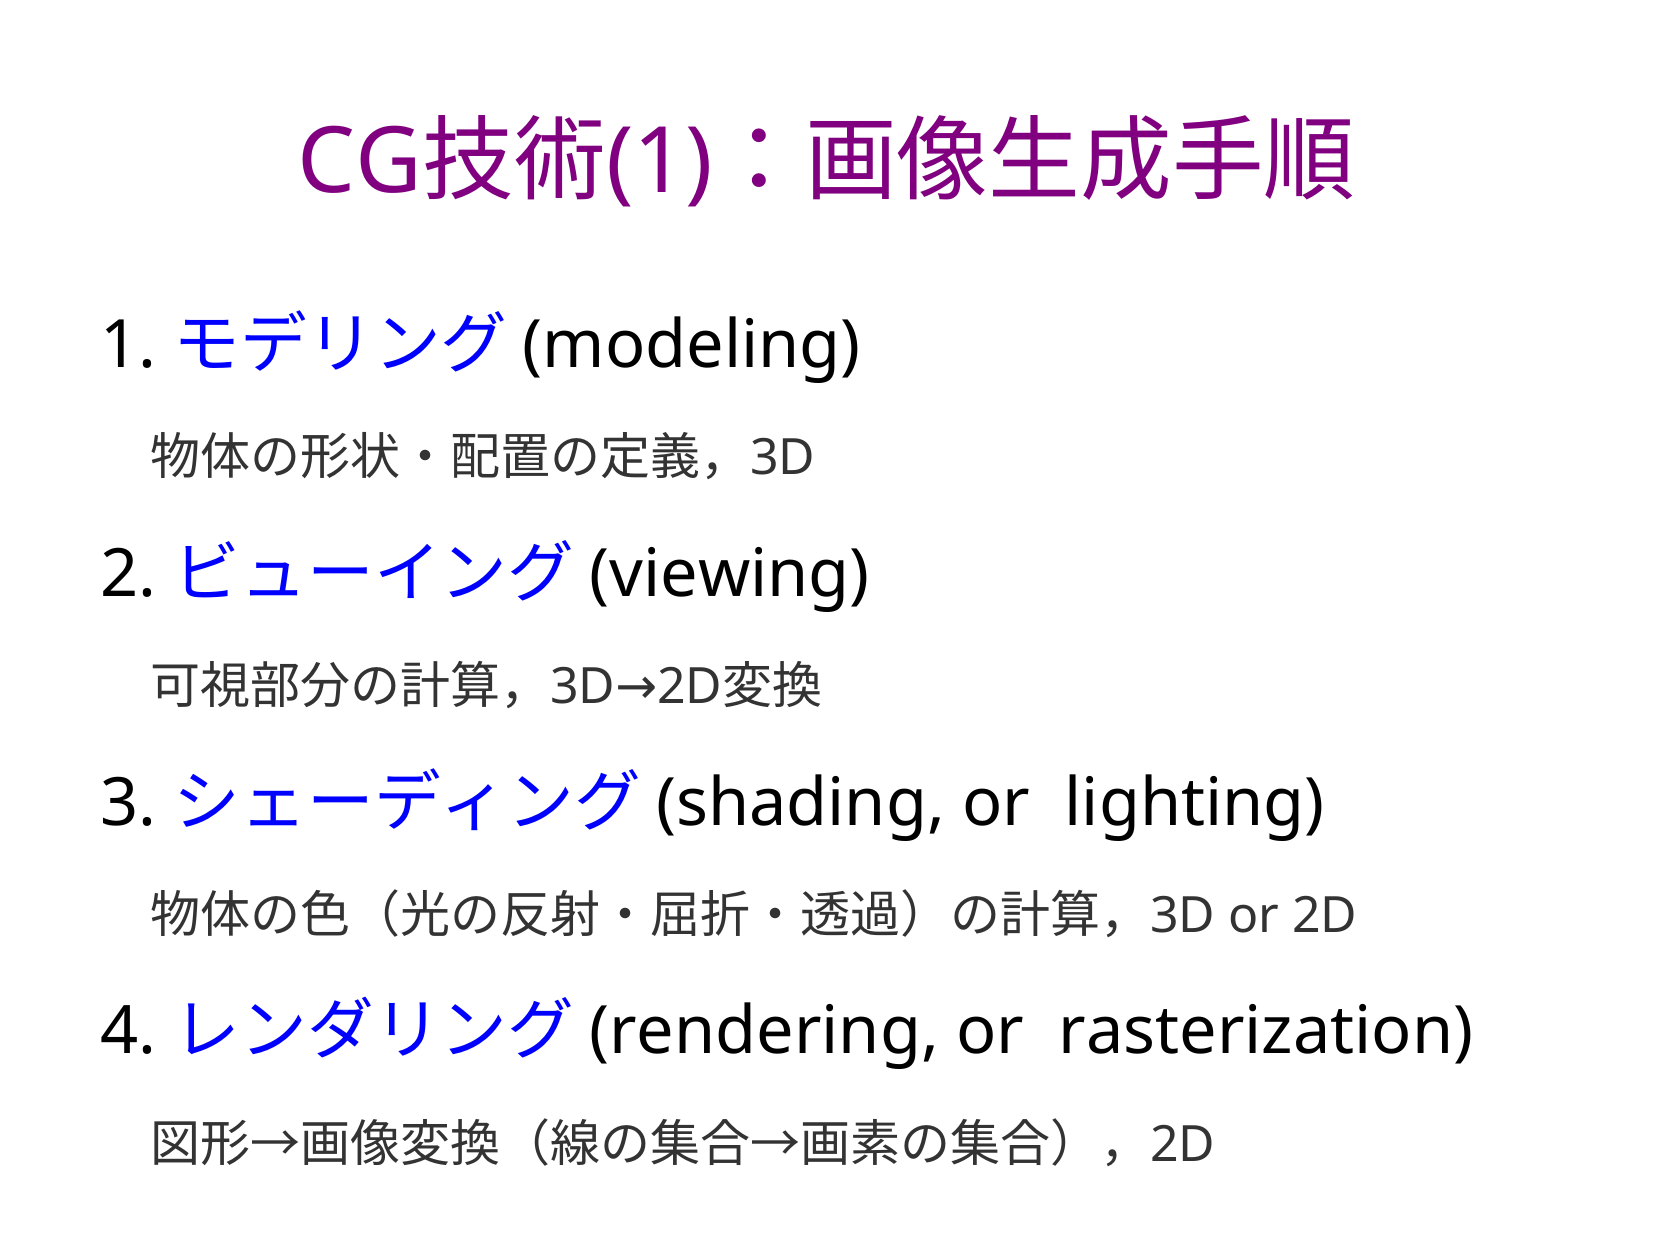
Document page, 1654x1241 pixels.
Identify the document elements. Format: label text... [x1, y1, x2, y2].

list 1. モデリング (modeling) 物体の形状・配置の定義，3D 2. ビューイング (viewing) 可視部分の計算，3D→2D変換 3. シェーディング (shading, or lighting) 物体の色（光の反射・屈折・透過）の計算，3D or 2D 4. レンダリング (rendering, or rasterization) 図形→画像変換（線の集合→画素の集合），2D [82, 290, 1571, 1094]
title CG技術(1)：画像生成手順 [82, 56, 1571, 250]
